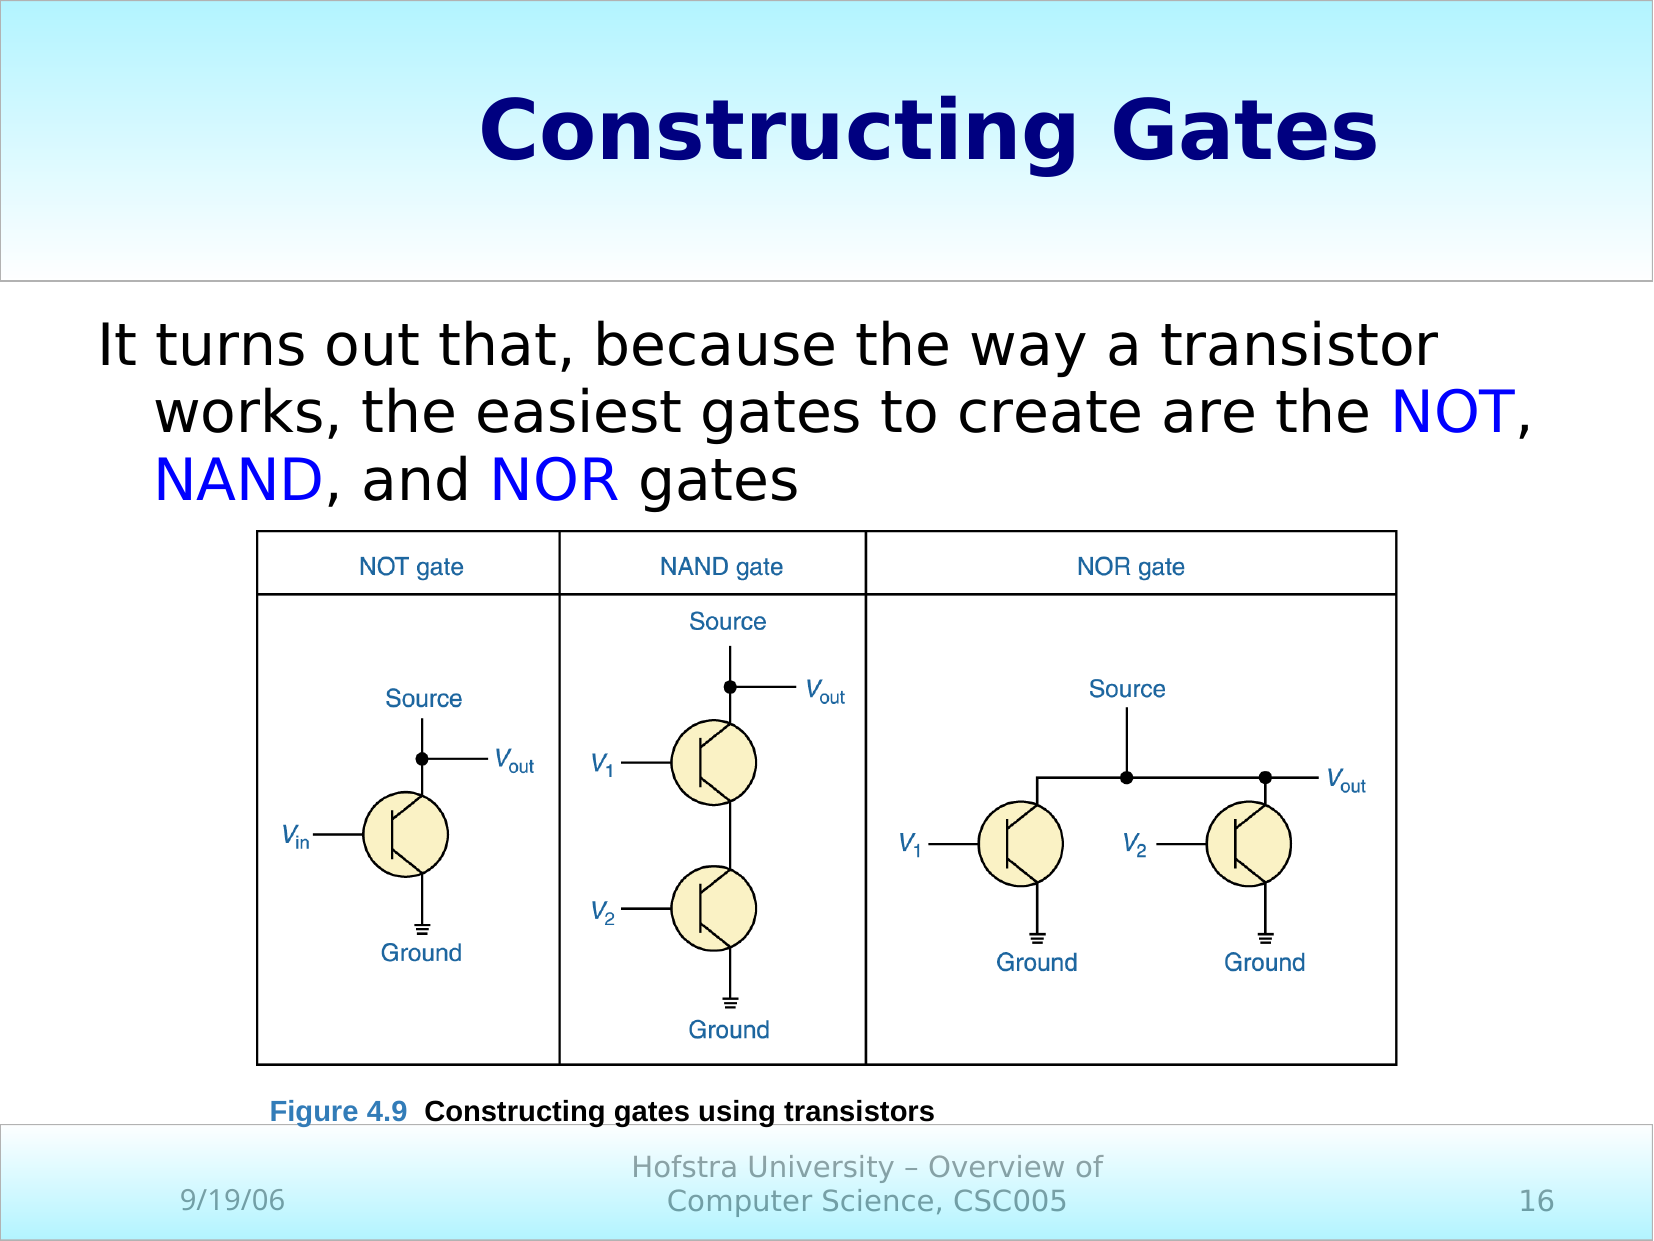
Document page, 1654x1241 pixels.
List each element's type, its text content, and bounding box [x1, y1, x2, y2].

picture [241, 515, 1412, 1080]
list It turns out that, because the way a transistor works, the easiest gates to create are the NOT, NAND, and NOR gates [82, 303, 1571, 621]
title Constructing Gates [247, 27, 1612, 235]
text_box Figure 4.9 Constructing gates using transistors [254, 1086, 951, 1136]
